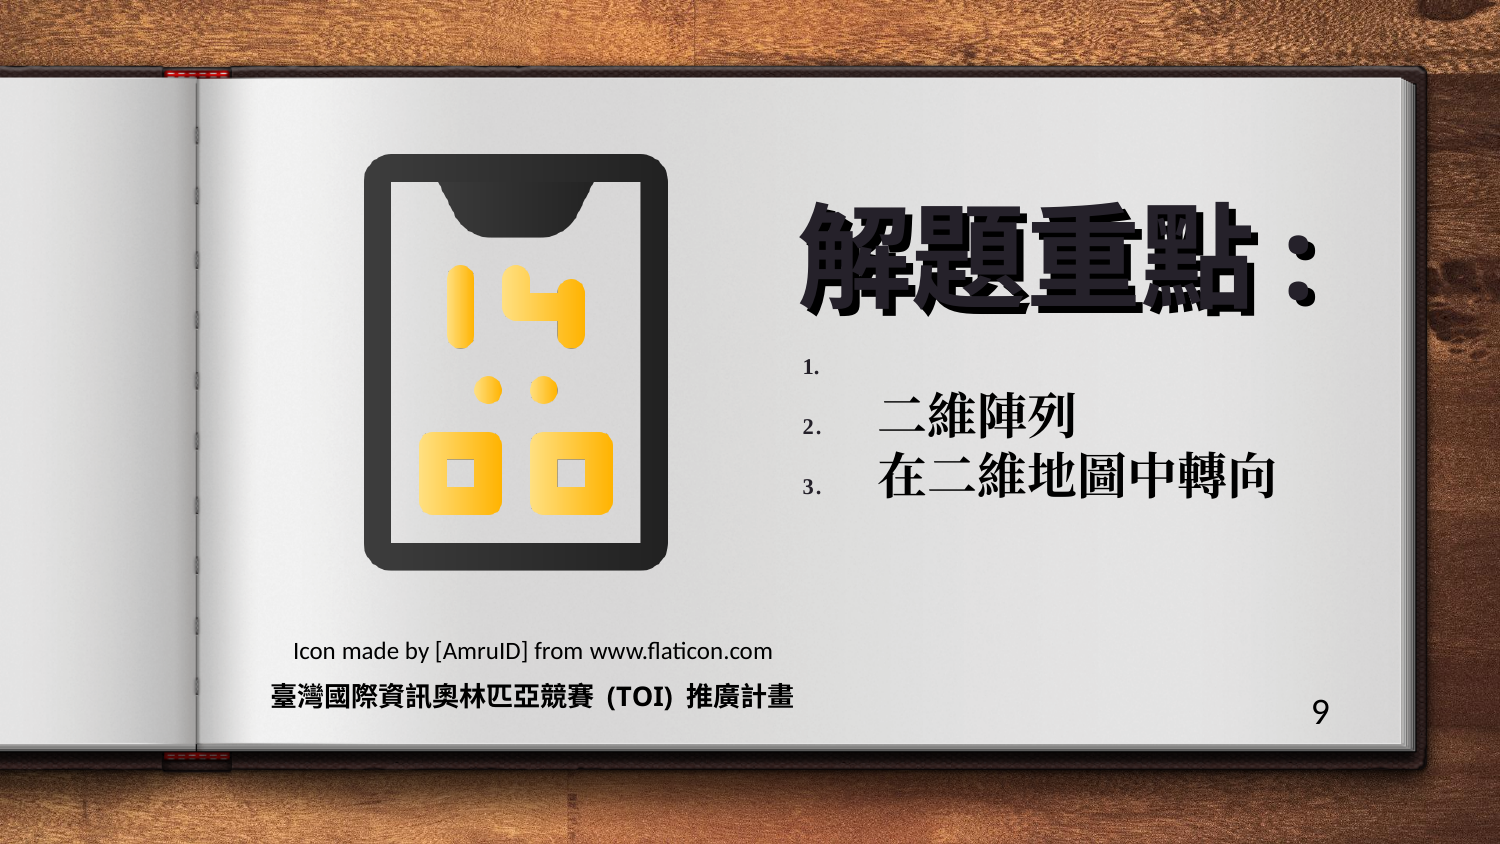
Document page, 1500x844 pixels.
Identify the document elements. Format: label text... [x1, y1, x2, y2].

text_box [1295, 672, 1386, 737]
title 解題重點: [782, 146, 1313, 338]
subtitle 二維陣列 在二維地圖中轉向 [787, 309, 1341, 584]
picture [294, 141, 737, 584]
text_box Icon made by [AmruID] from www.flaticon.com [278, 627, 867, 672]
